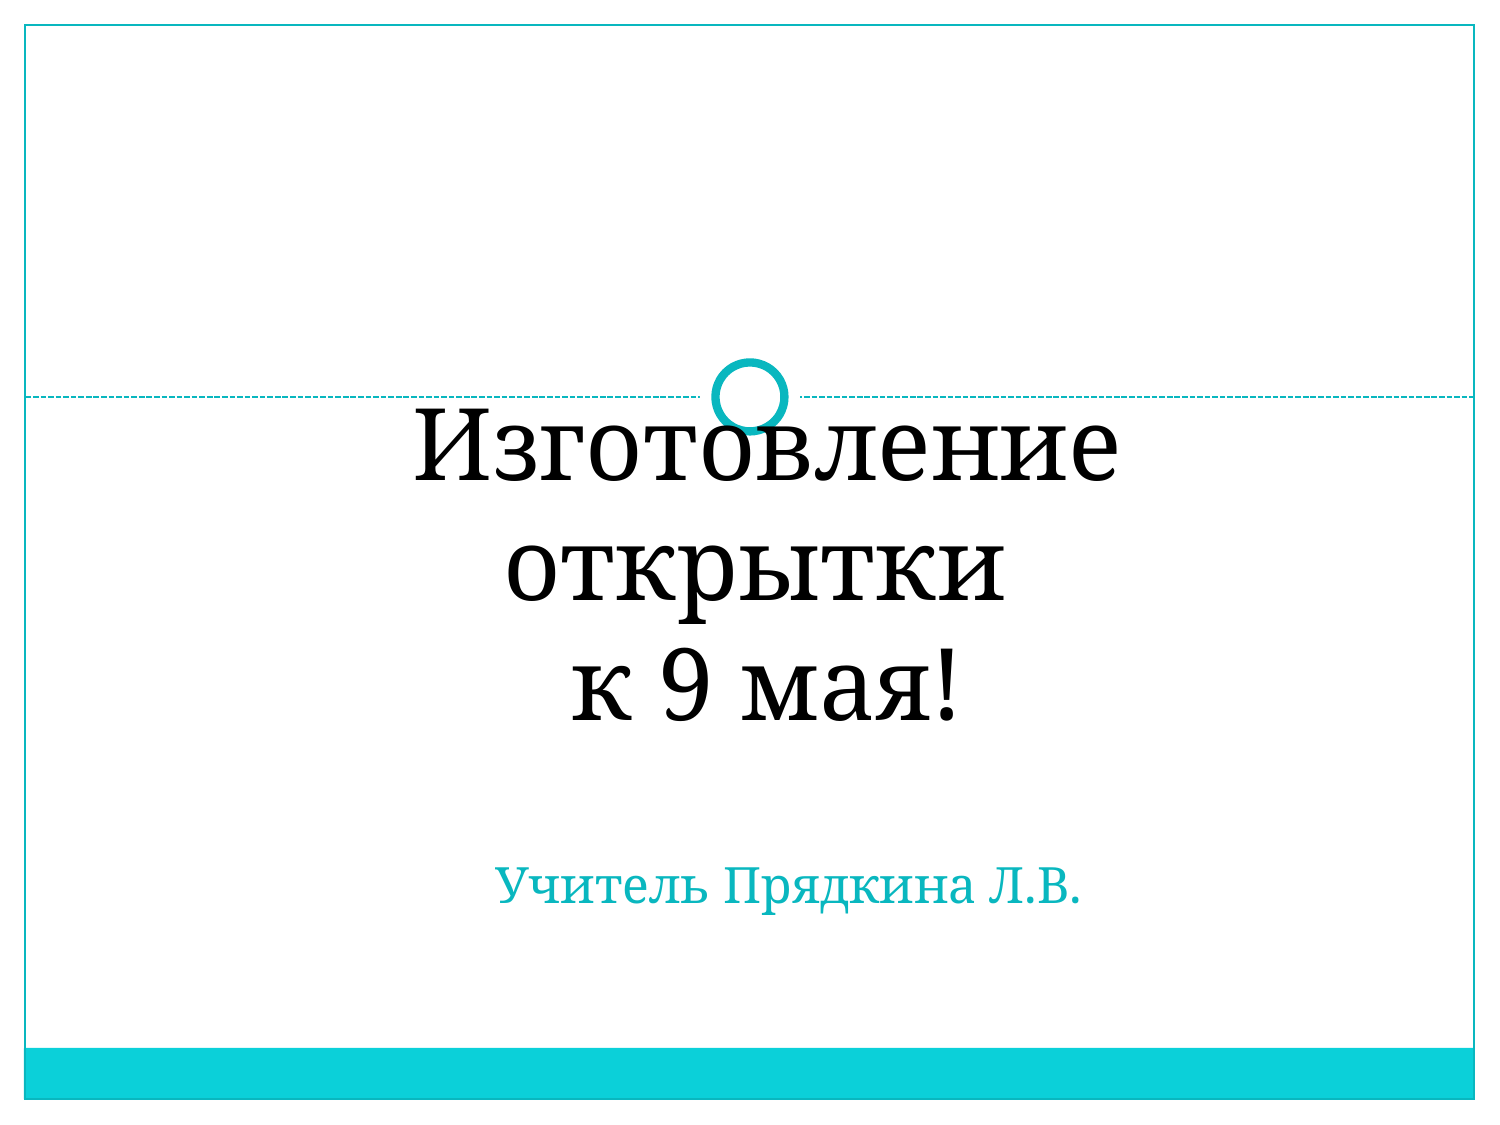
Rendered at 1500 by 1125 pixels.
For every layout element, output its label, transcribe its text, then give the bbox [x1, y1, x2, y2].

title [112, 314, 1388, 669]
text_box Изготовление открытки к 9 мая! [182, 373, 1353, 749]
subtitle Учитель Прядкина Л.В. [225, 846, 1353, 925]
